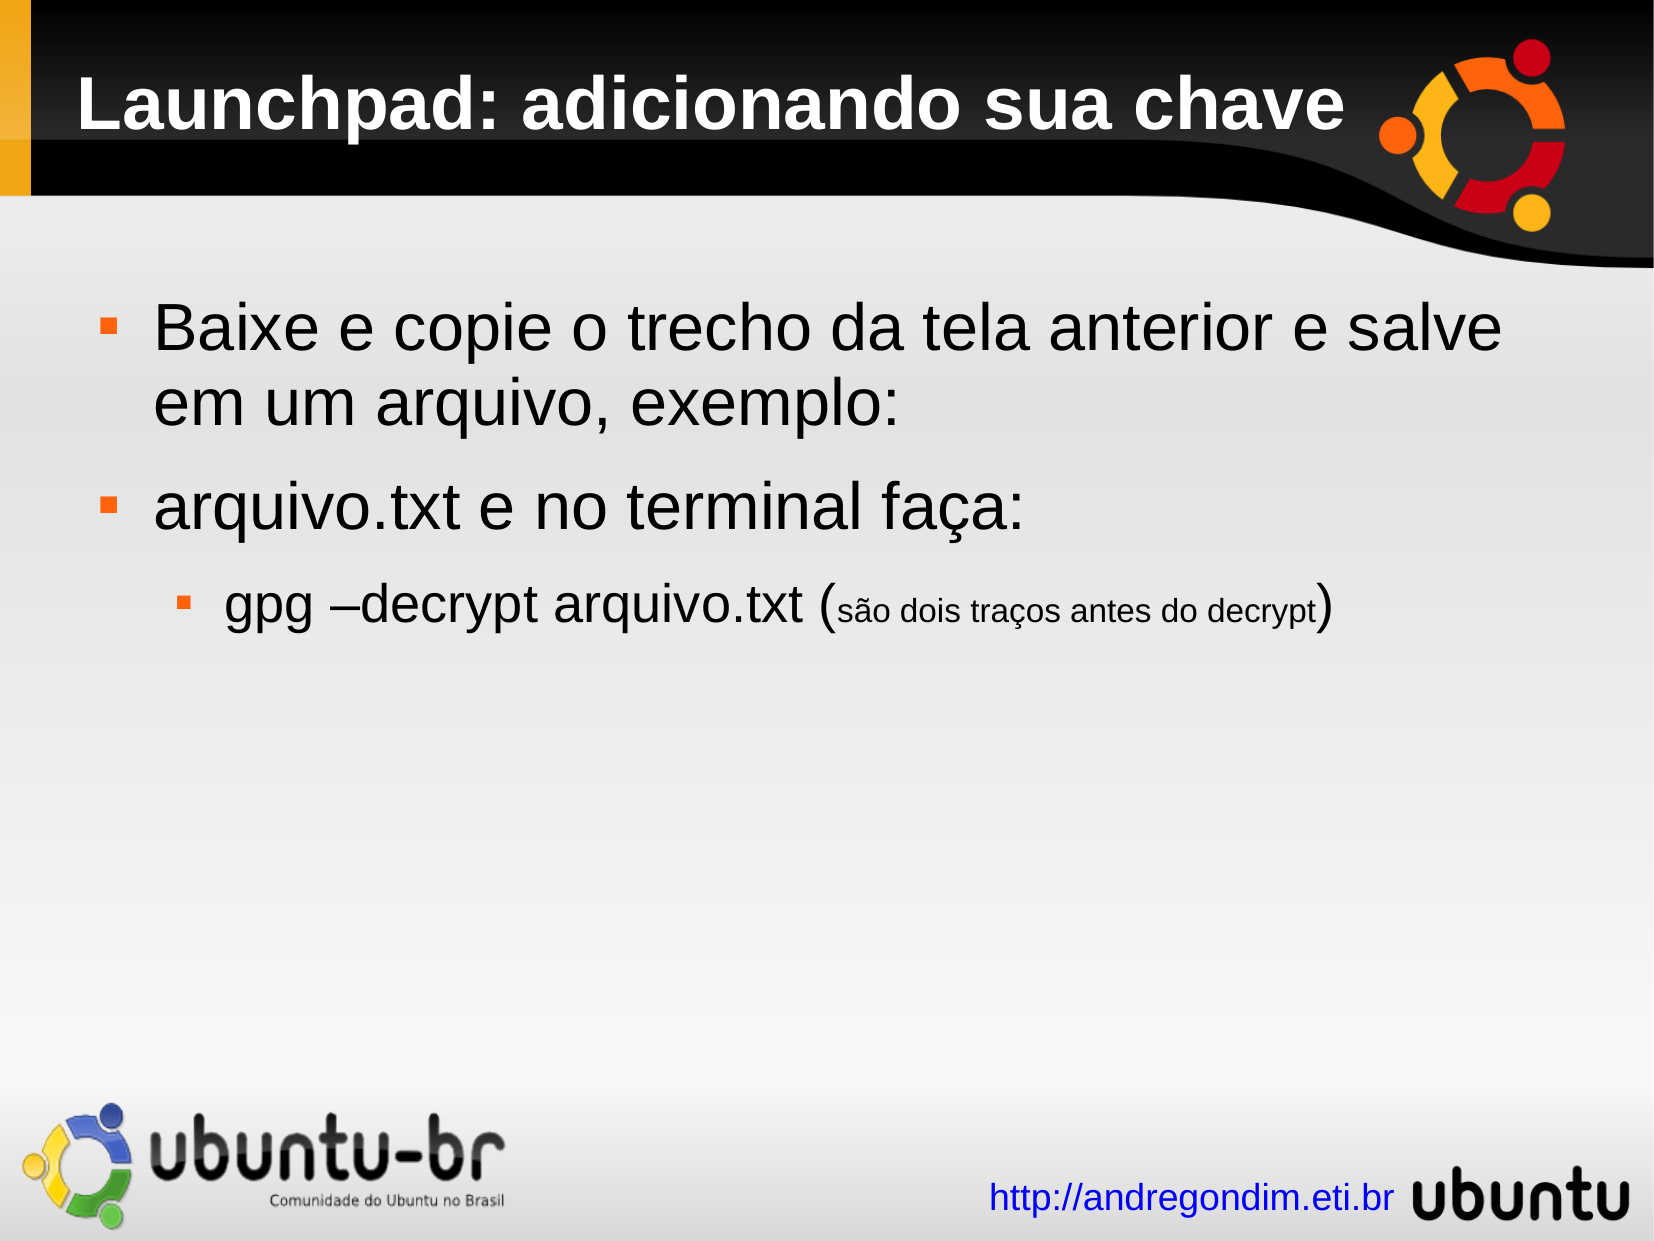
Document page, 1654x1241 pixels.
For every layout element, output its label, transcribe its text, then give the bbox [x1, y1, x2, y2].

picture [0, 0, 1654, 1241]
title Launchpad: adicionando sua chave [76, 7, 1565, 200]
list Baixe e copie o trecho da tela anterior e salve em um arquivo, exemplo: arquivo.txt e no terminal faça: gpg –decrypt arquivo.txt (são dois traços antes do decrypt) [82, 290, 1571, 1094]
